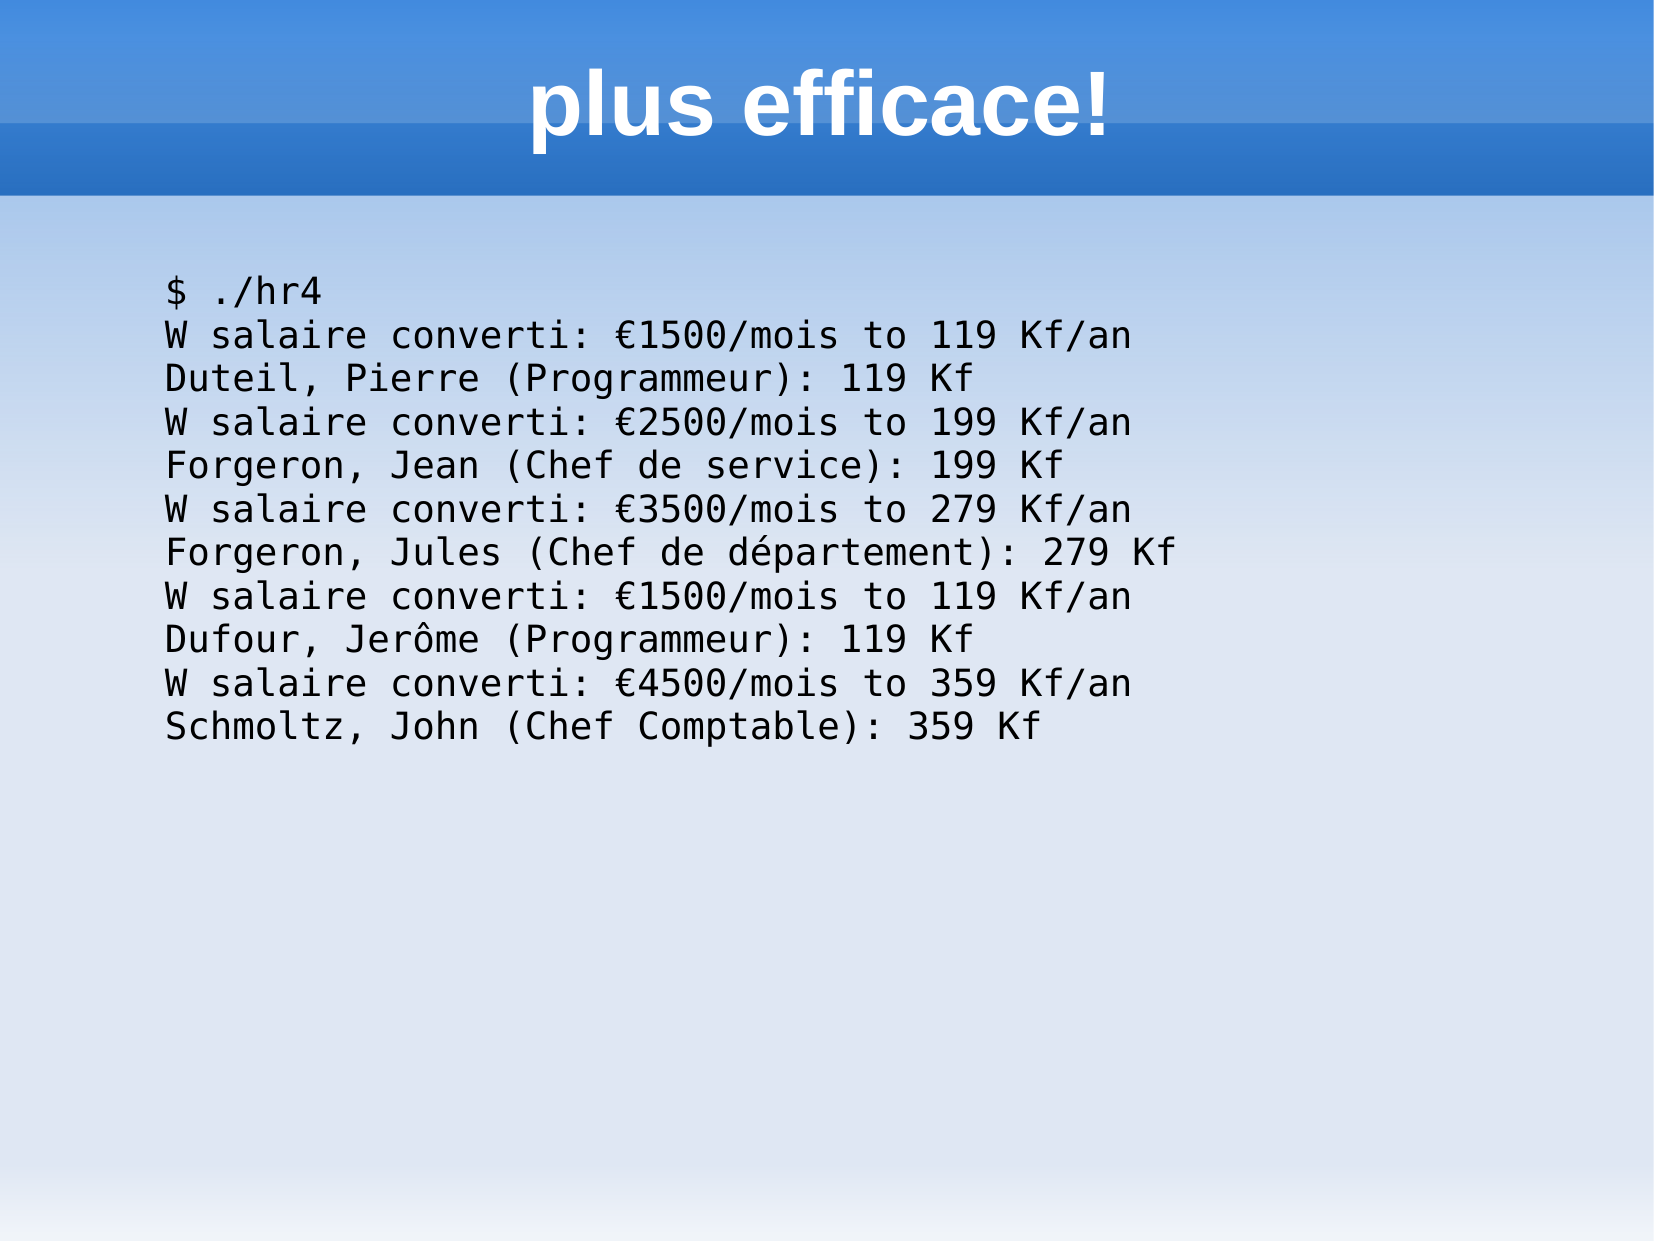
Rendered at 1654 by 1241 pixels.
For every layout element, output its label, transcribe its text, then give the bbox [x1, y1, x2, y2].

picture [0, 0, 1654, 1241]
text_box $ ./hr4 W salaire converti: €1500/mois to 119 Kf/an Duteil, Pierre (Programmeur): 119 Kf W salaire converti: €2500/mois to 199 Kf/an Forgeron, Jean (Chef de service): 199 Kf W salaire converti: €3500/mois to 279 Kf/an Forgeron, Jules (Chef de département): 279 Kf W salaire converti: €1500/mois to 119 Kf/an Dufour, Jerôme (Programmeur): 119 Kf W salaire converti: €4500/mois to 359 Kf/an Schmoltz, John (Chef Comptable): 359 Kf [150, 262, 1538, 1134]
title plus efficace! [76, 0, 1565, 208]
